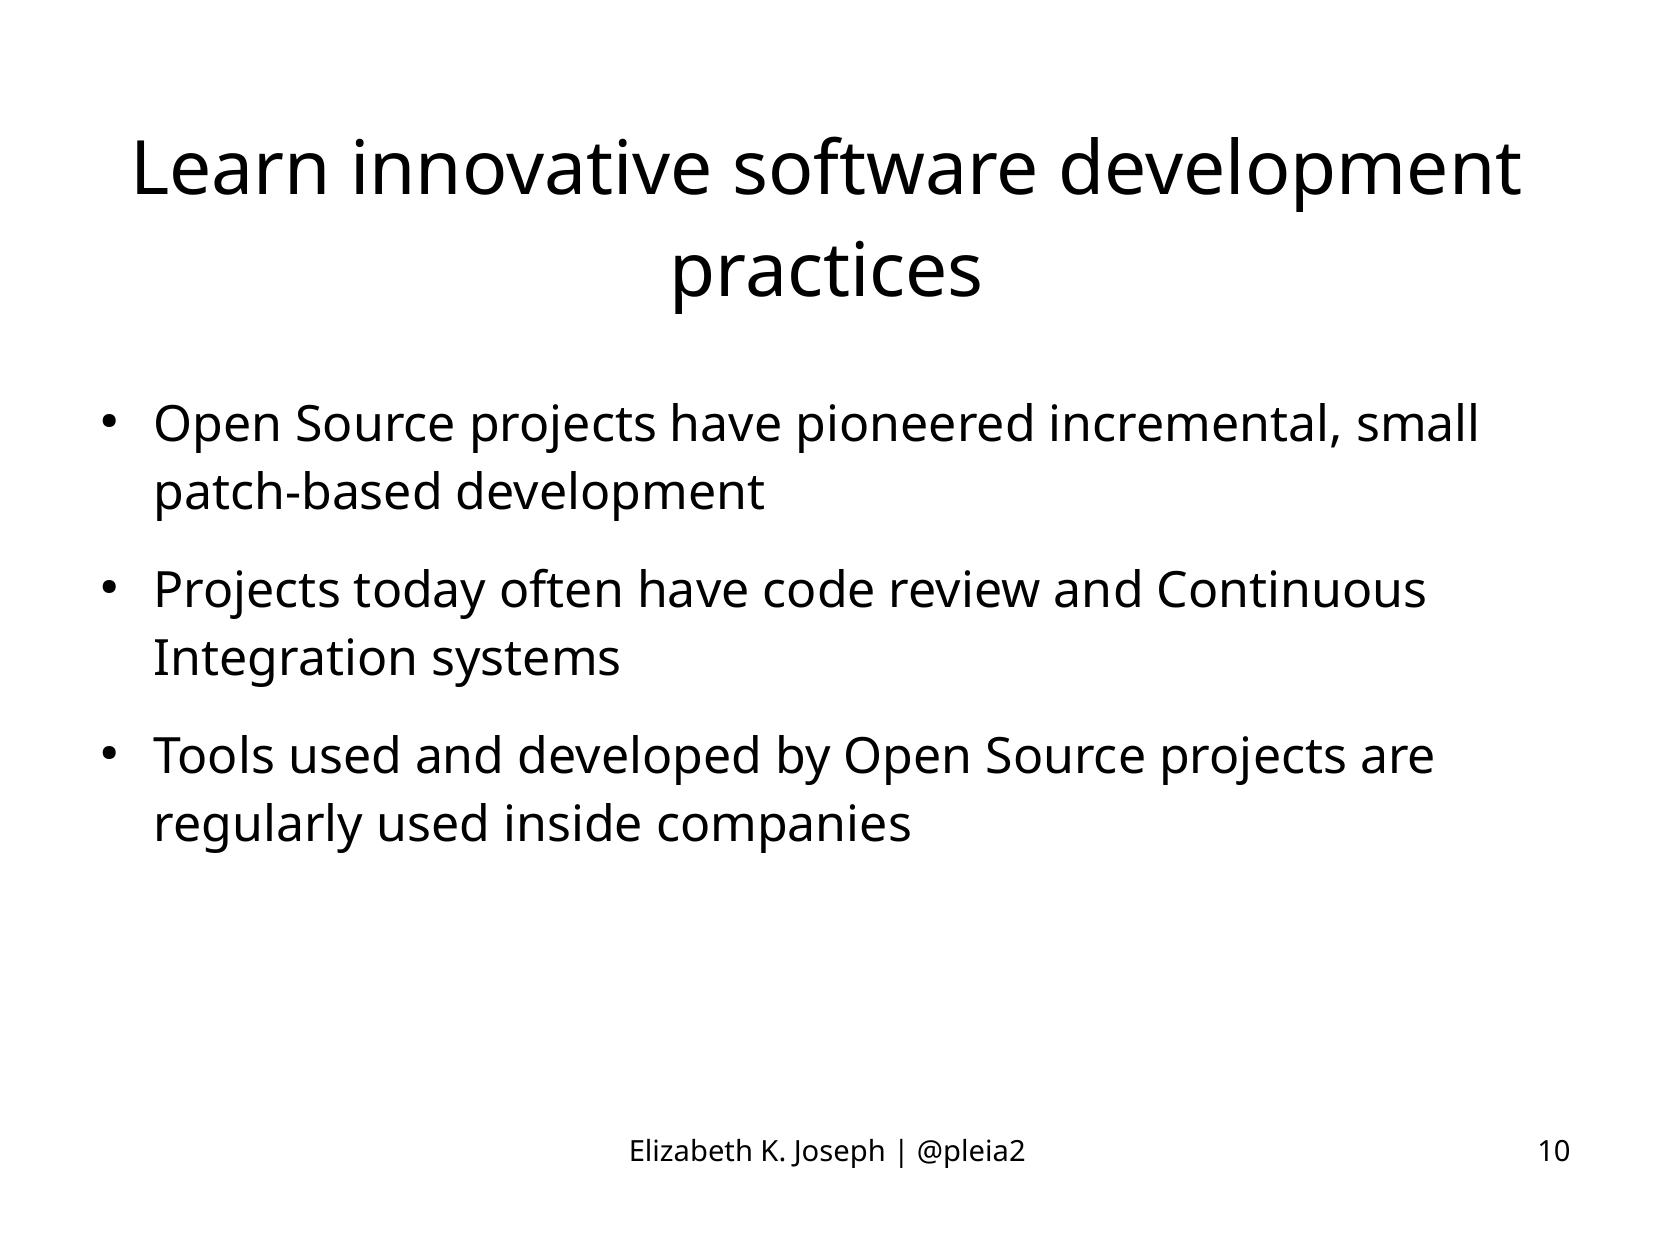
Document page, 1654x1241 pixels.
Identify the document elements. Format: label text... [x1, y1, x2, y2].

list Open Source projects have pioneered incremental, small patch-based development Projects today often have code review and Continuous Integration systems Tools used and developed by Open Source projects are regularly used inside companies [82, 290, 1571, 1010]
title Learn innovative software development practices [82, 47, 1571, 290]
